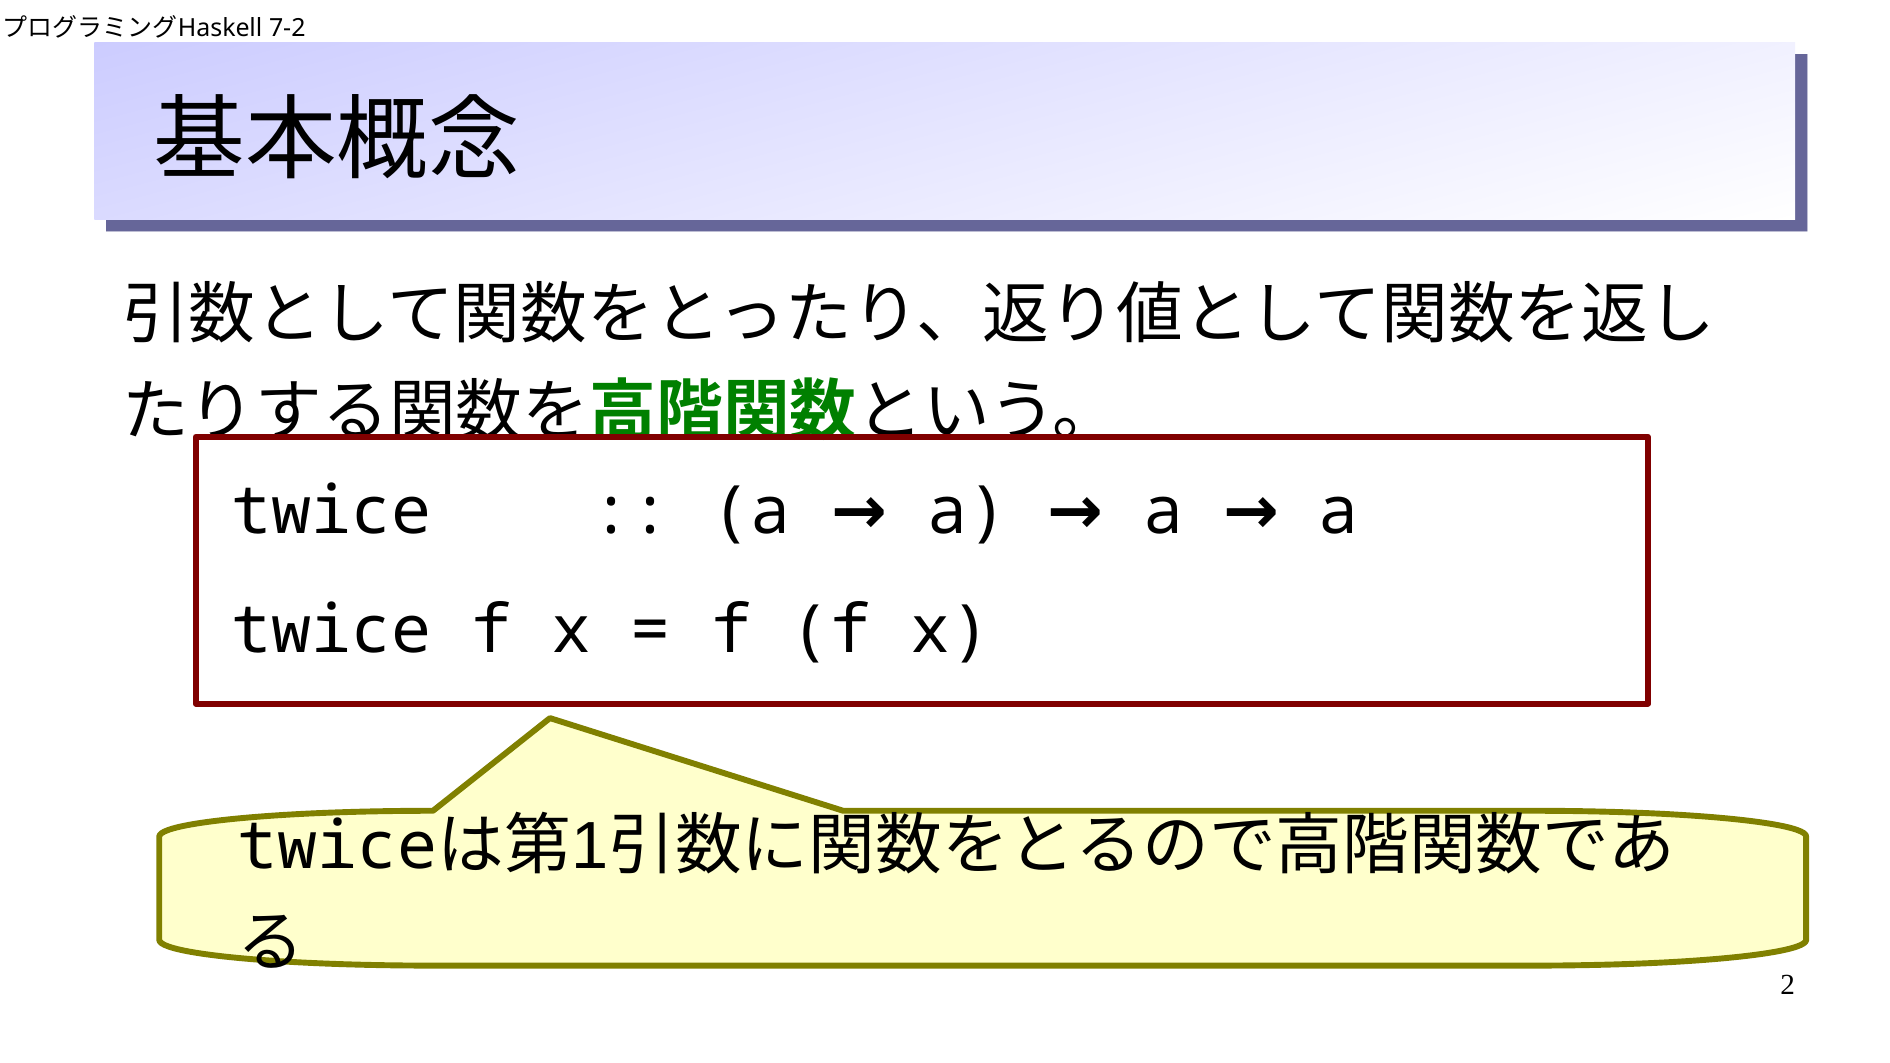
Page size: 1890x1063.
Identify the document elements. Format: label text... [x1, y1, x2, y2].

text_box twiceは第1引数に関数をとるので高階関数である [159, 718, 1807, 966]
text_box 引数として関数をとったり、返り値として関数を返したりする関数を高階関数という。 [107, 252, 1780, 436]
title 基本概念 [94, 42, 1796, 220]
text_box twice :: (a → a) → a → a twice f x = f (f x) [195, 436, 1648, 704]
